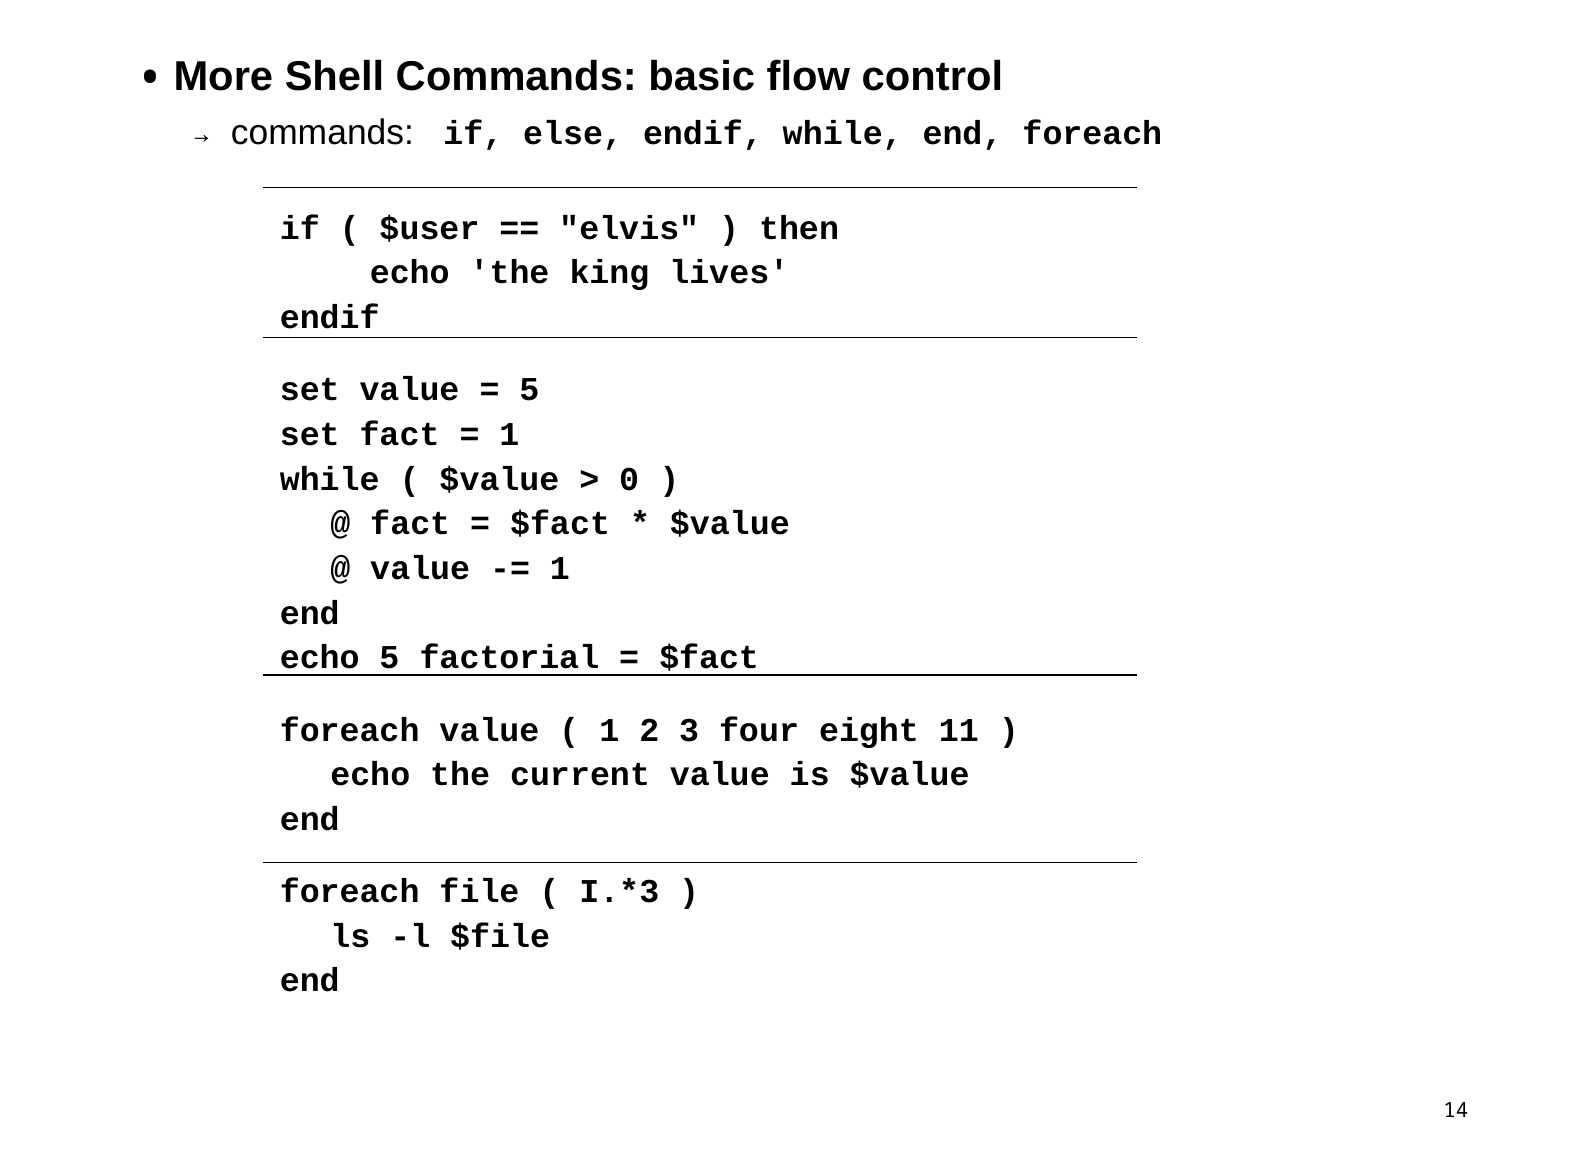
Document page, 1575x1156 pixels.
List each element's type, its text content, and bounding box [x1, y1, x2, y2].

list More Shell Commands: basic flow control commands: if, else, endif, while, end, foreach if ( $user == "elvis" ) then echo 'the king lives' endif set value = 5 set fact = 1 while ( $value > 0 ) @ fact = $fact * $value @ value -= 1 end echo 5 factorial = $fact foreach value ( 1 2 3 four eight 11 ) echo the current value is $value end foreach file ( I.*3 ) ls -l $file end [118, 40, 1513, 1091]
